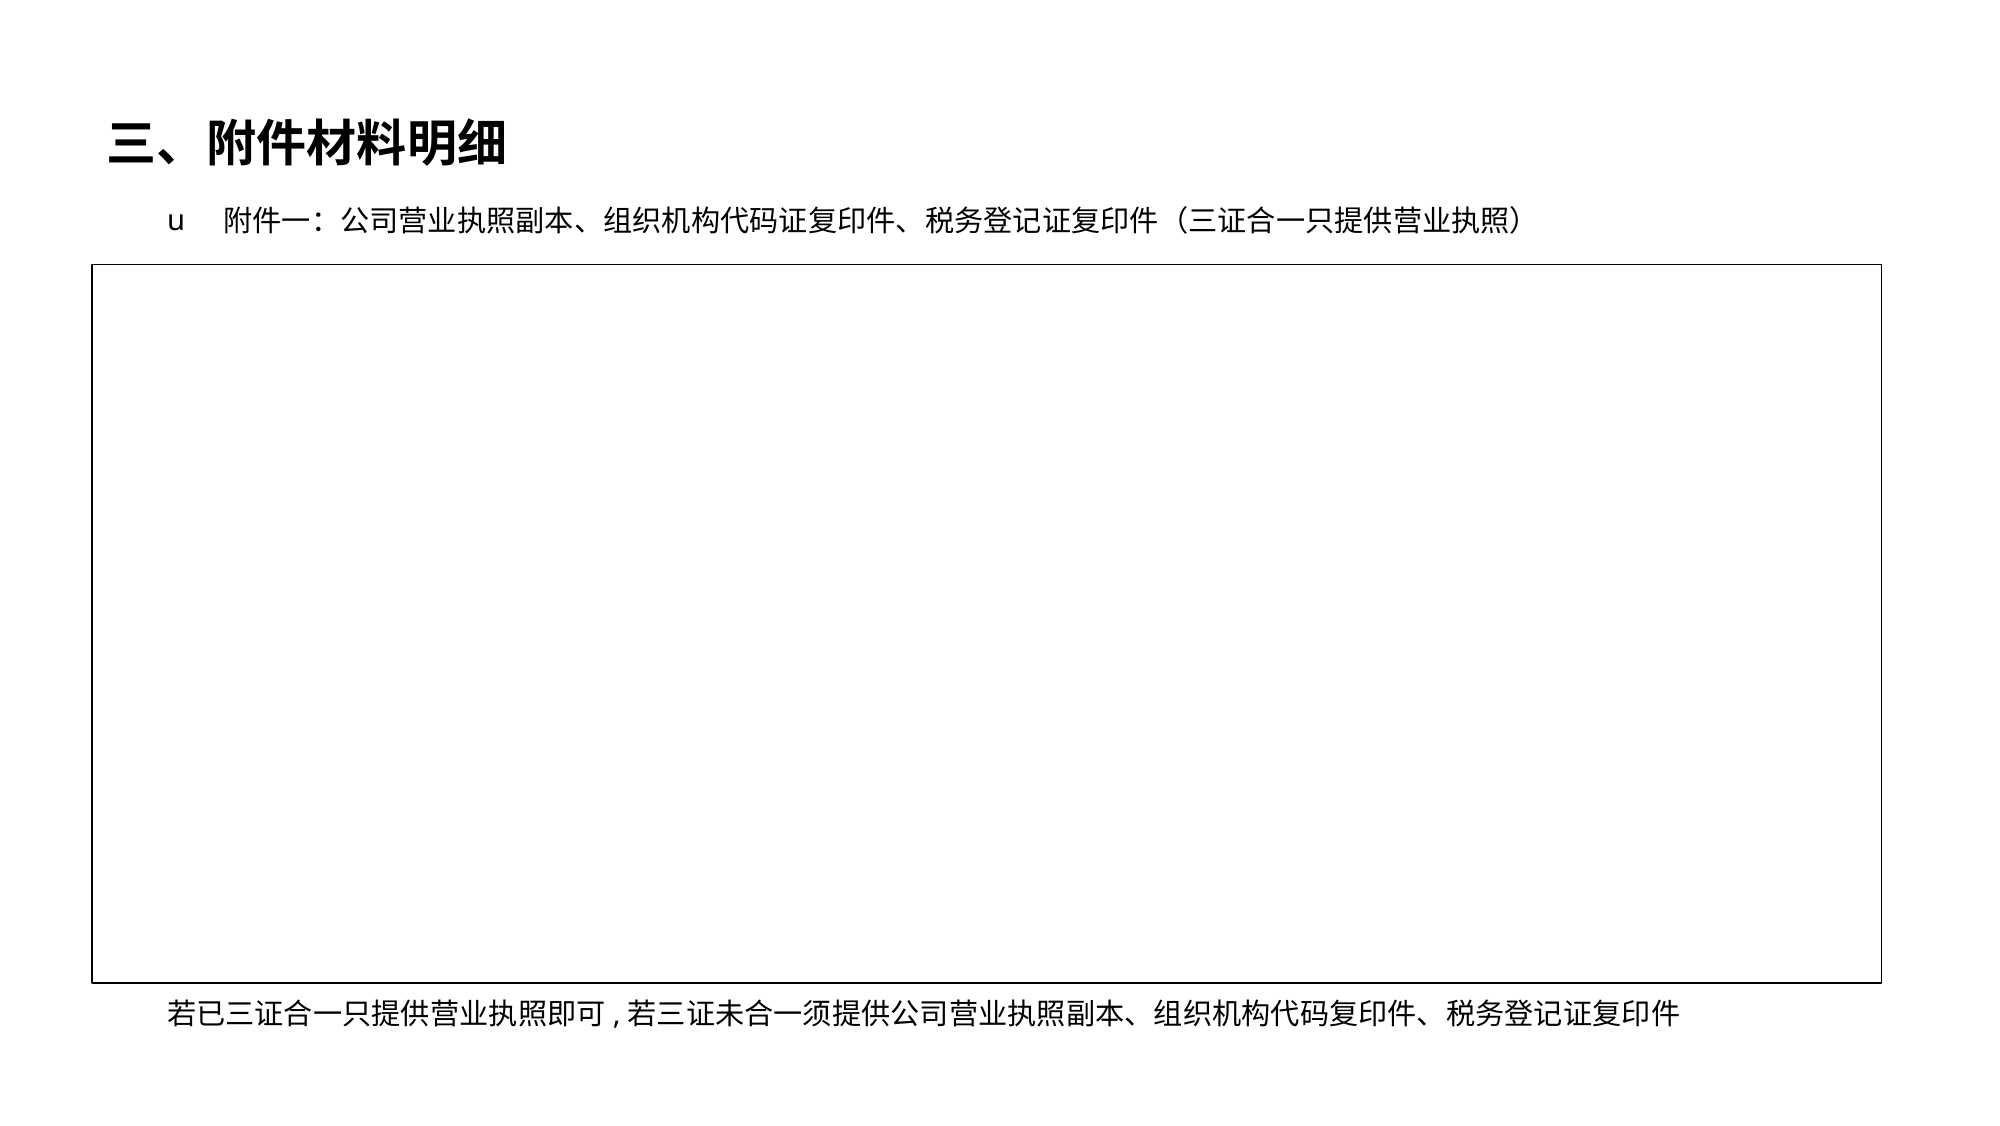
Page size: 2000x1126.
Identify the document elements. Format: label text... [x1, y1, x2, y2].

text_box 若已三证合一只提供营业执照即可,若三证未合一须提供公司营业执照副本、组织机构代码复印件、税务登记证复印件 [152, 987, 1696, 1038]
text_box 附件一：公司营业执照副本、组织机构代码证复印件、税务登记证复印件（三证合一只提供营业执照） [152, 194, 1667, 245]
text_box 三、附件材料明细 [92, 104, 522, 180]
